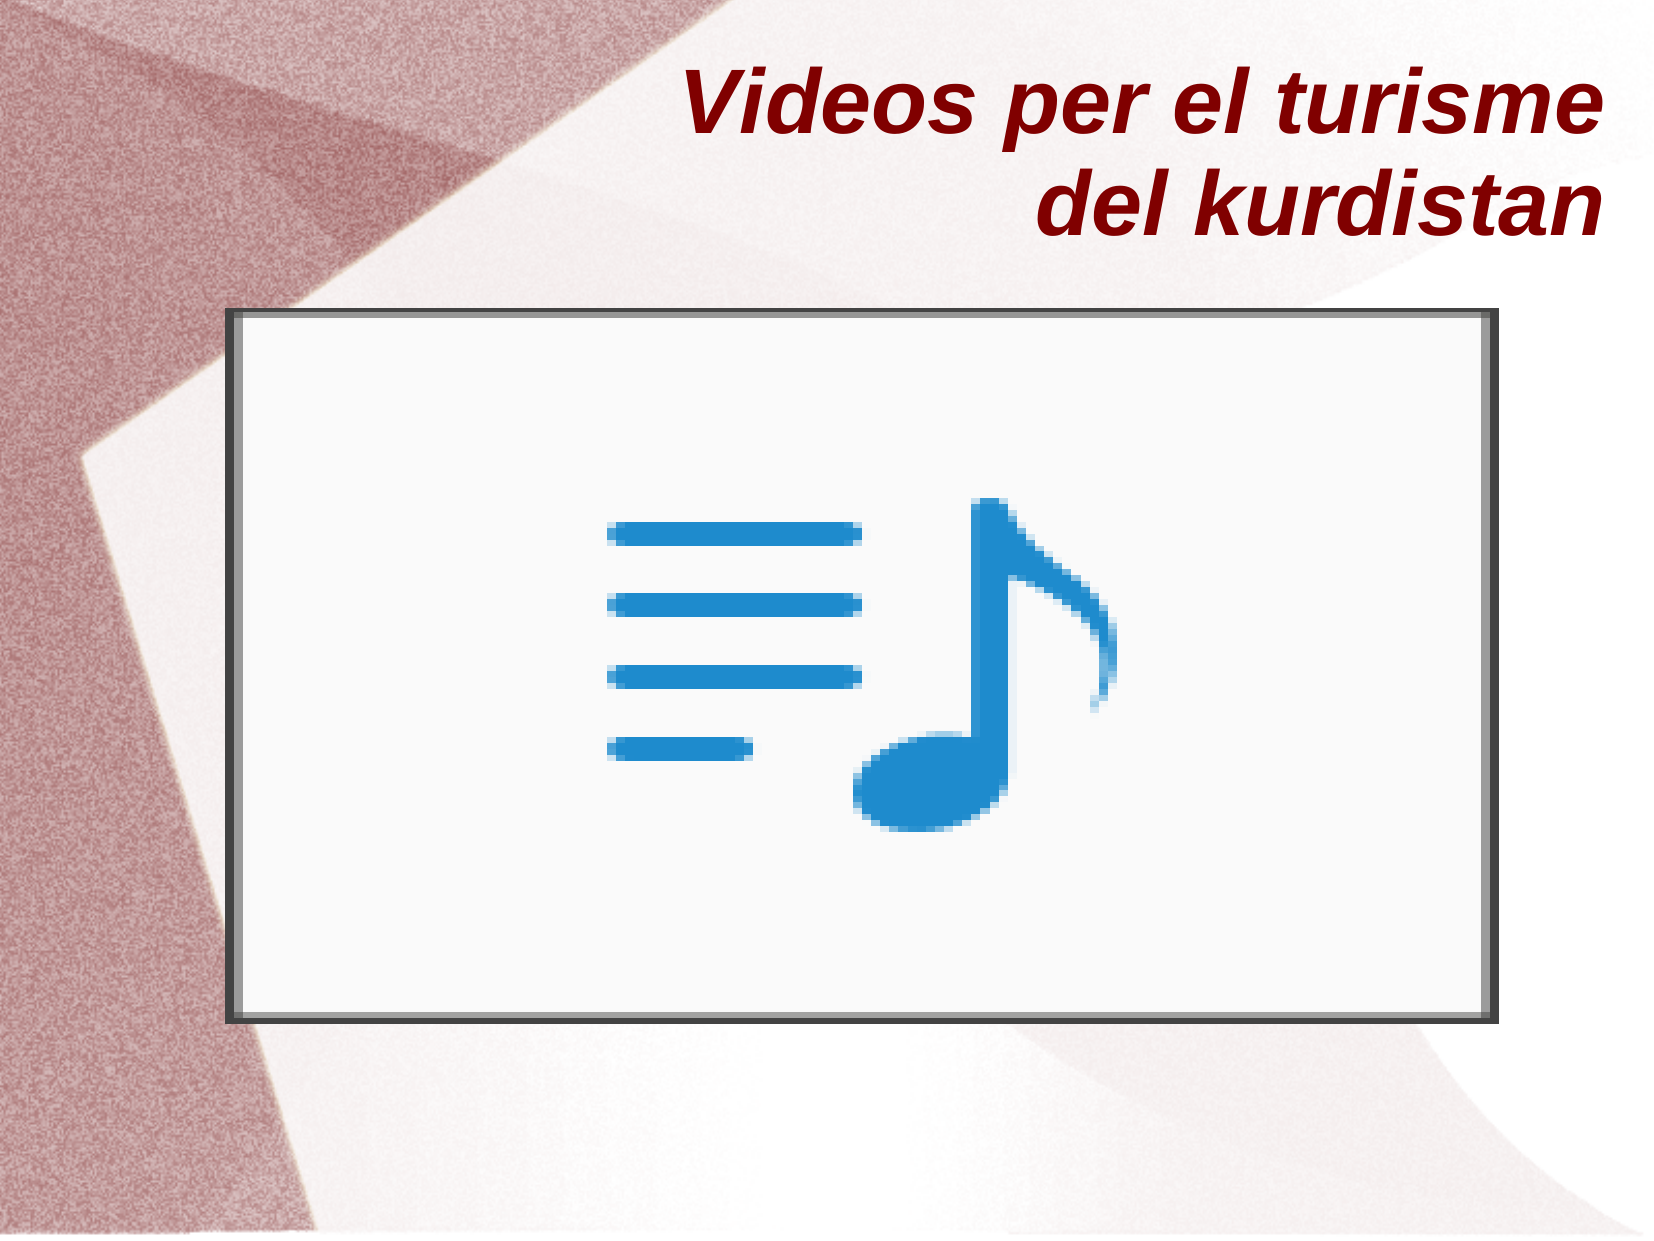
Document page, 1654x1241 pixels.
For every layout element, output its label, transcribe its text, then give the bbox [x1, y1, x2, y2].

text_box [224, 307, 1500, 1025]
picture [0, 0, 1654, 1241]
title Videos per el turisme del kurdistan [596, 49, 1607, 257]
